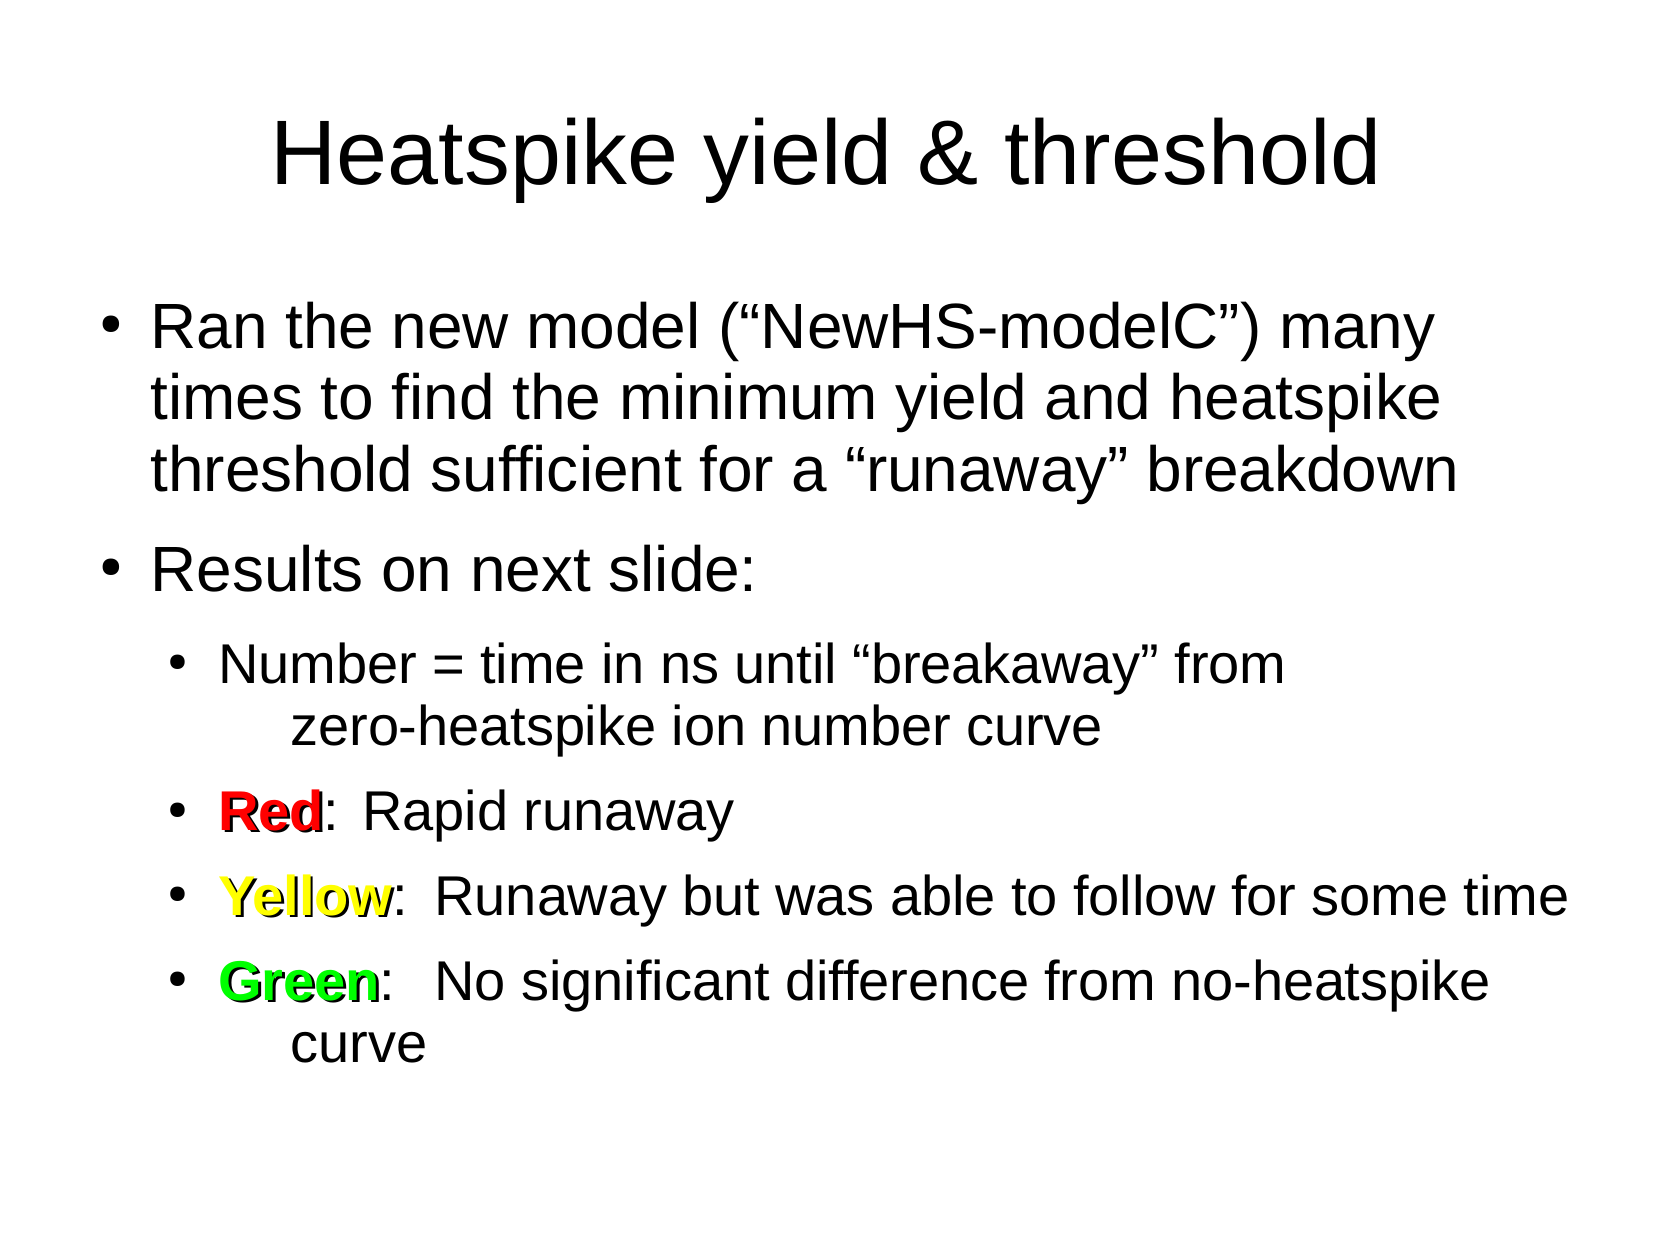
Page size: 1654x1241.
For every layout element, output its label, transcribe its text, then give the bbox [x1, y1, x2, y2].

list Ran the new model (“NewHS-modelC”) many times to find the minimum yield and heatspike threshold sufficient for a “runaway” breakdown Results on next slide: Number = time in ns until “breakaway” from zero-heatspike ion number curve Red: Rapid runaway Yellow: Runaway but was able to follow for some time Green: No significant difference from no-heatspike curve [82, 290, 1571, 1109]
title Heatspike yield & threshold [82, 49, 1571, 257]
